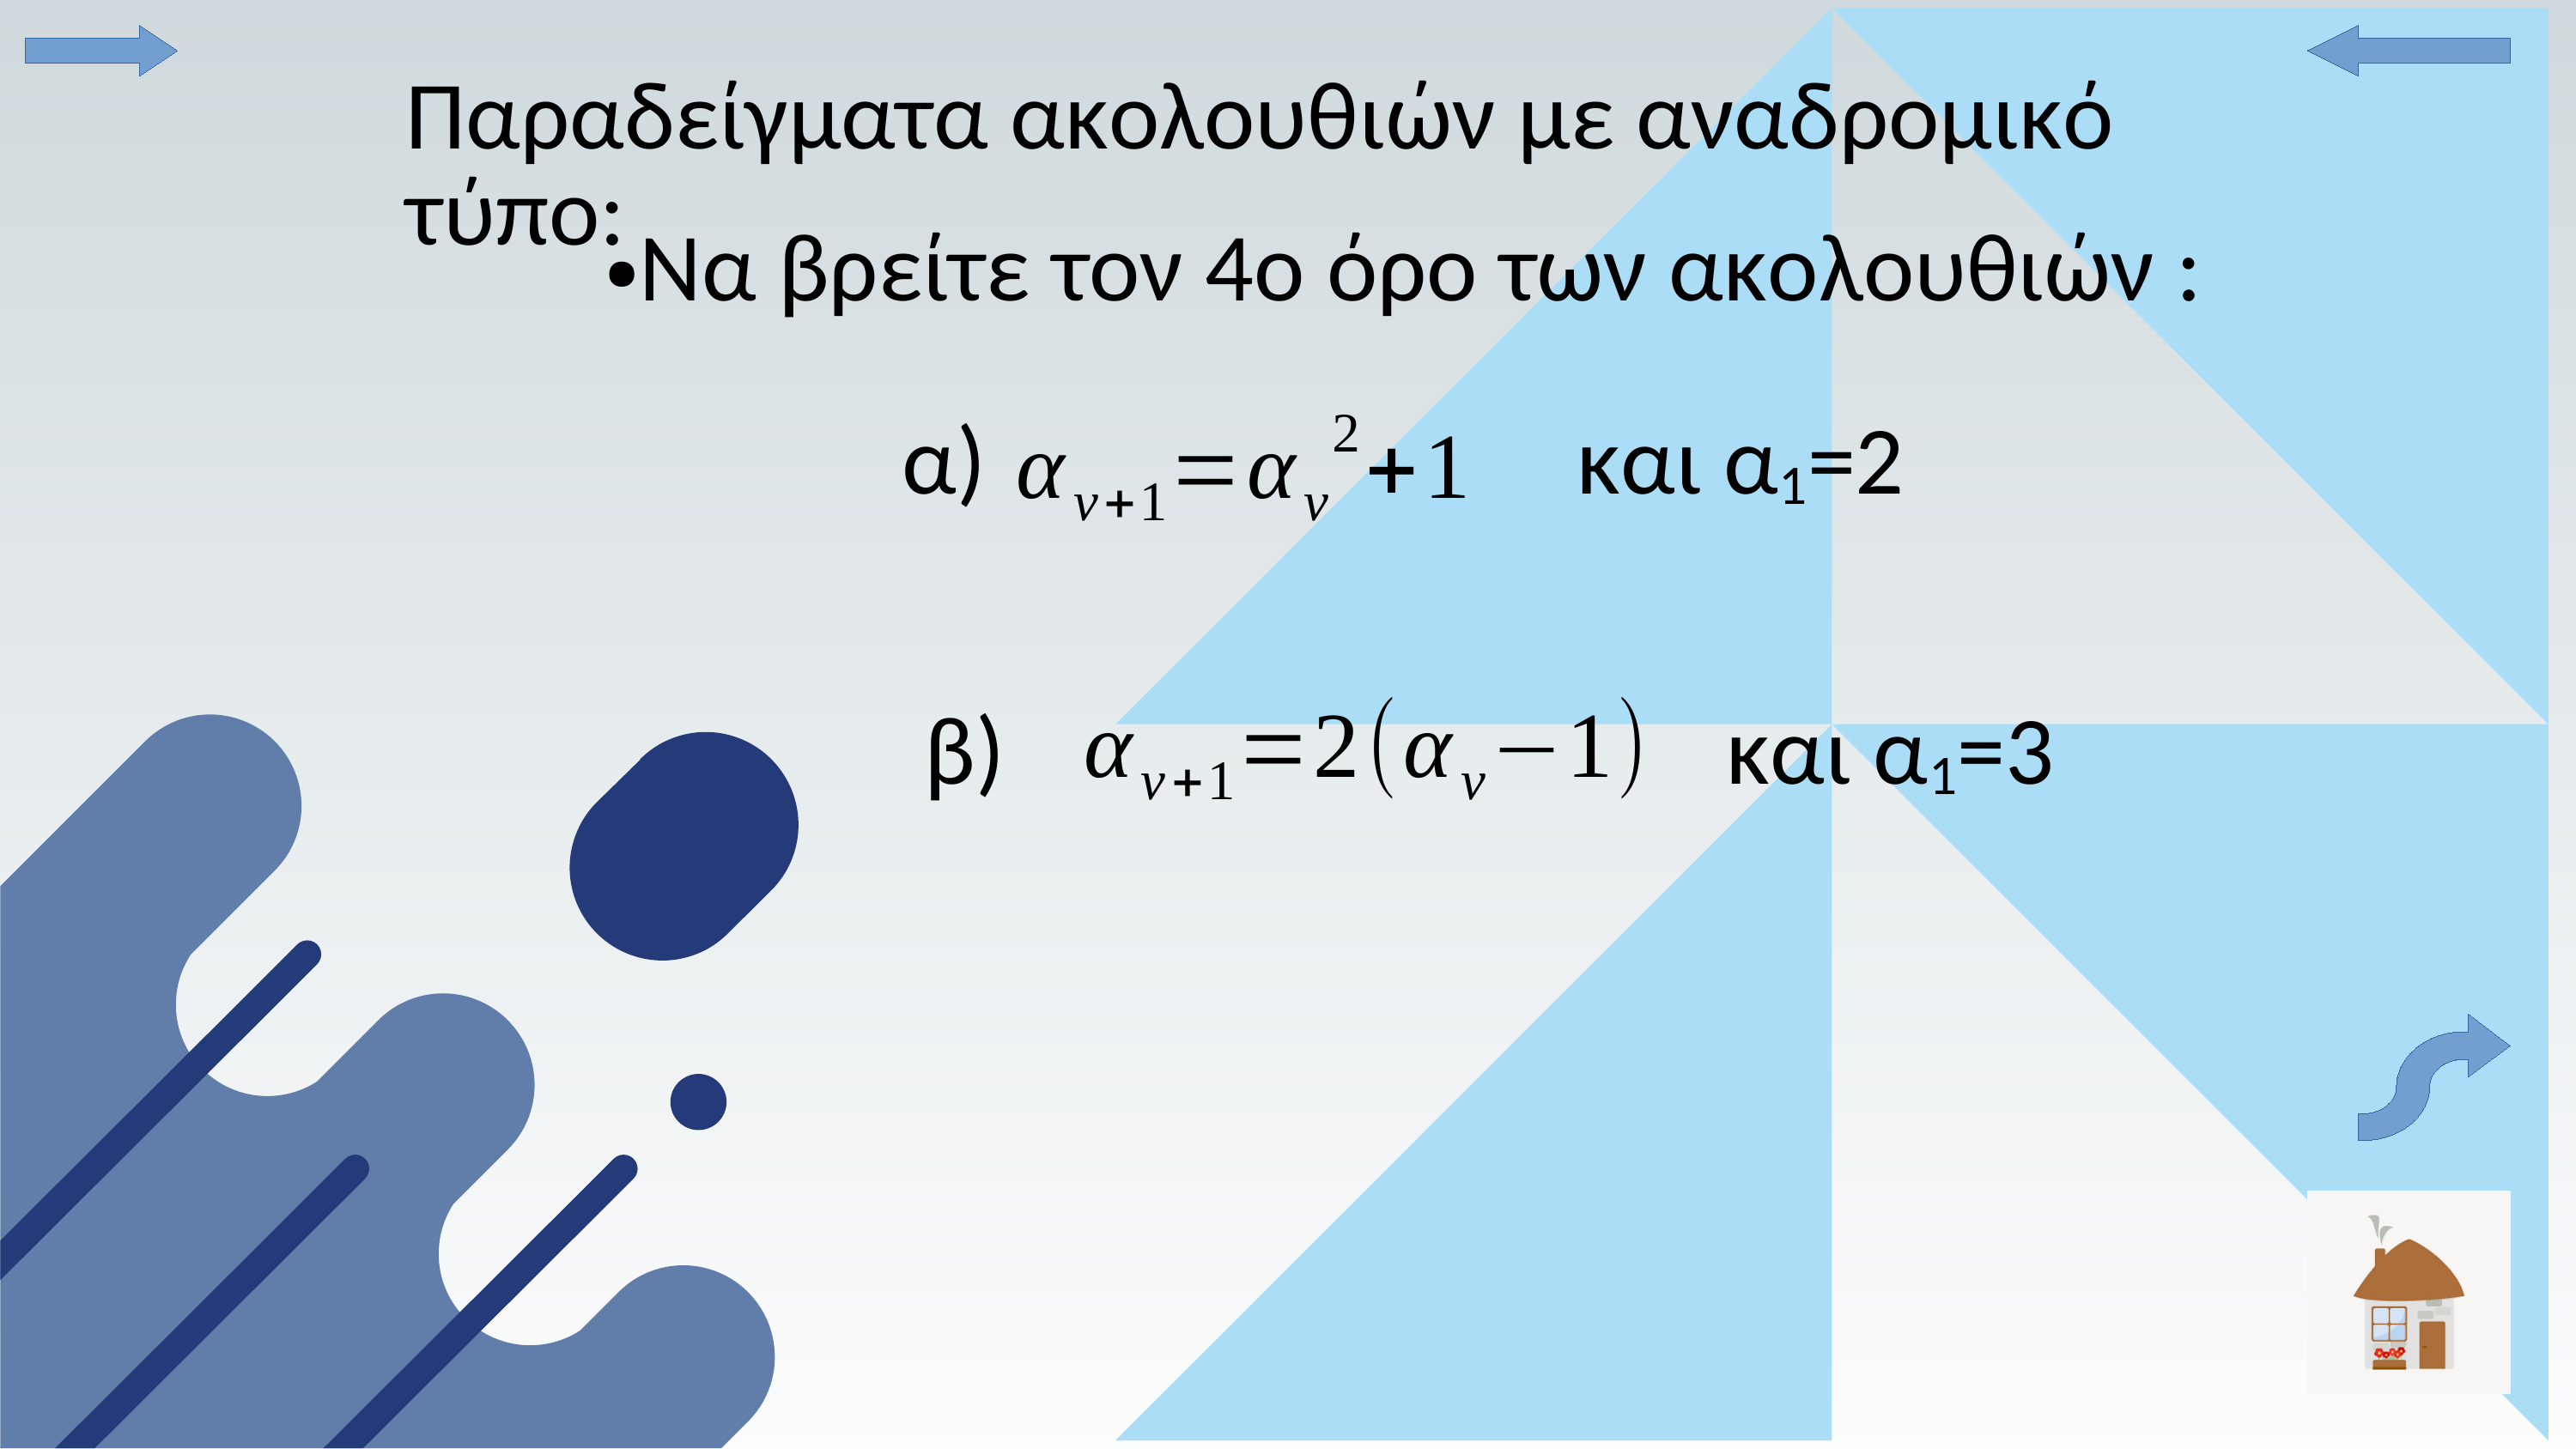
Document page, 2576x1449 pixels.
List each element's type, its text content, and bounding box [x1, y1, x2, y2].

chart [1082, 692, 1649, 811]
picture [2307, 1191, 2511, 1395]
text_box Να βρείτε τον 4ο όρο των ακολουθιών : α) και α1=2 β) και α1=3 [605, 227, 2359, 938]
chart [1014, 402, 1471, 533]
text_box Παραδείγματα ακολουθιών με αναδρομικό τύπο: [405, 76, 2130, 270]
text_box [0, 0, 2576, 1449]
